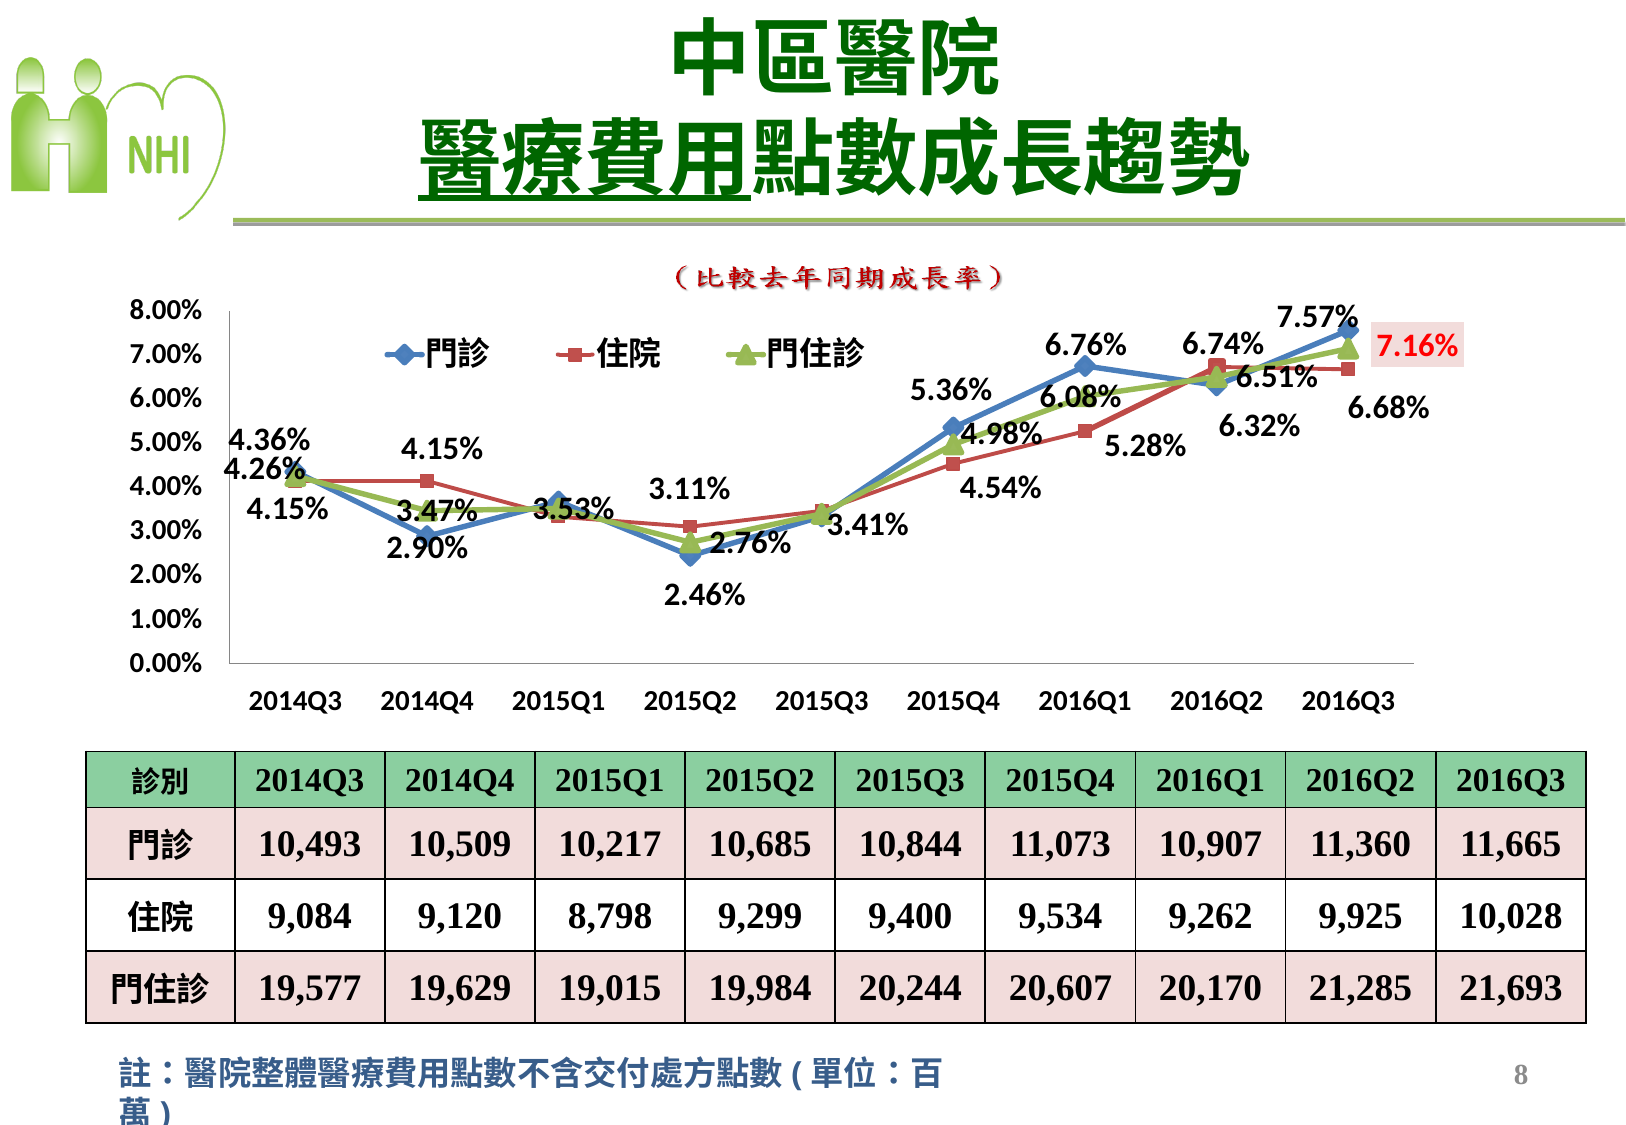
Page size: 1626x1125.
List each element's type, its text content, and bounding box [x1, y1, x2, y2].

table_cell 20,170 [1136, 952, 1285, 1022]
table_cell 9,262 [1136, 880, 1285, 950]
table_cell 19,984 [686, 952, 834, 1022]
table_header 2016Q3 [1437, 752, 1585, 807]
table_header 2015Q3 [836, 752, 984, 807]
table_header 診別 [87, 752, 234, 807]
table_header 2016Q2 [1286, 752, 1435, 807]
table_cell 11,073 [986, 808, 1135, 878]
table_cell 10,028 [1437, 880, 1585, 950]
table_cell 10,217 [536, 808, 684, 878]
table_cell 21,285 [1286, 952, 1435, 1022]
table_cell 9,299 [686, 880, 834, 950]
text_box 註：醫院整體醫療費用點數不含交付處方點數(單位：百萬) [103, 1044, 1002, 1125]
table_cell 19,577 [236, 952, 384, 1022]
table_cell 9,534 [986, 880, 1135, 950]
table_cell 11,360 [1286, 808, 1435, 878]
picture [0, 42, 233, 233]
table_header 2015Q4 [986, 752, 1135, 807]
table_header 2015Q1 [536, 752, 684, 807]
table_cell 10,844 [836, 808, 984, 878]
table_cell 住院 [87, 880, 234, 950]
table_cell 19,015 [536, 952, 684, 1022]
table_cell 11,665 [1437, 808, 1585, 878]
table_cell 20,244 [836, 952, 984, 1022]
title 中區醫院 醫療費用點數成長趨勢 [245, 18, 1424, 193]
table_cell 9,120 [386, 880, 534, 950]
table_header 2014Q3 [236, 752, 384, 807]
table_cell 9,925 [1286, 880, 1435, 950]
table_cell 19,629 [386, 952, 534, 1022]
table_header 2016Q1 [1136, 752, 1285, 807]
table_cell 21,693 [1437, 952, 1585, 1022]
table_cell 門住診 [87, 952, 234, 1022]
table_header 2015Q2 [686, 752, 834, 807]
table_cell 9,084 [236, 880, 384, 950]
table_cell 10,907 [1136, 808, 1285, 878]
table_cell 20,607 [986, 952, 1135, 1022]
table_cell 門診 [87, 808, 234, 878]
table_header 2014Q4 [386, 752, 534, 807]
slide_number <編號> [1164, 1042, 1544, 1103]
table_cell 10,685 [686, 808, 834, 878]
table_cell 8,798 [536, 880, 684, 950]
table_cell 10,493 [236, 808, 384, 878]
table_cell 9,400 [836, 880, 984, 950]
picture [75, 250, 1625, 721]
table_cell 10,509 [386, 808, 534, 878]
